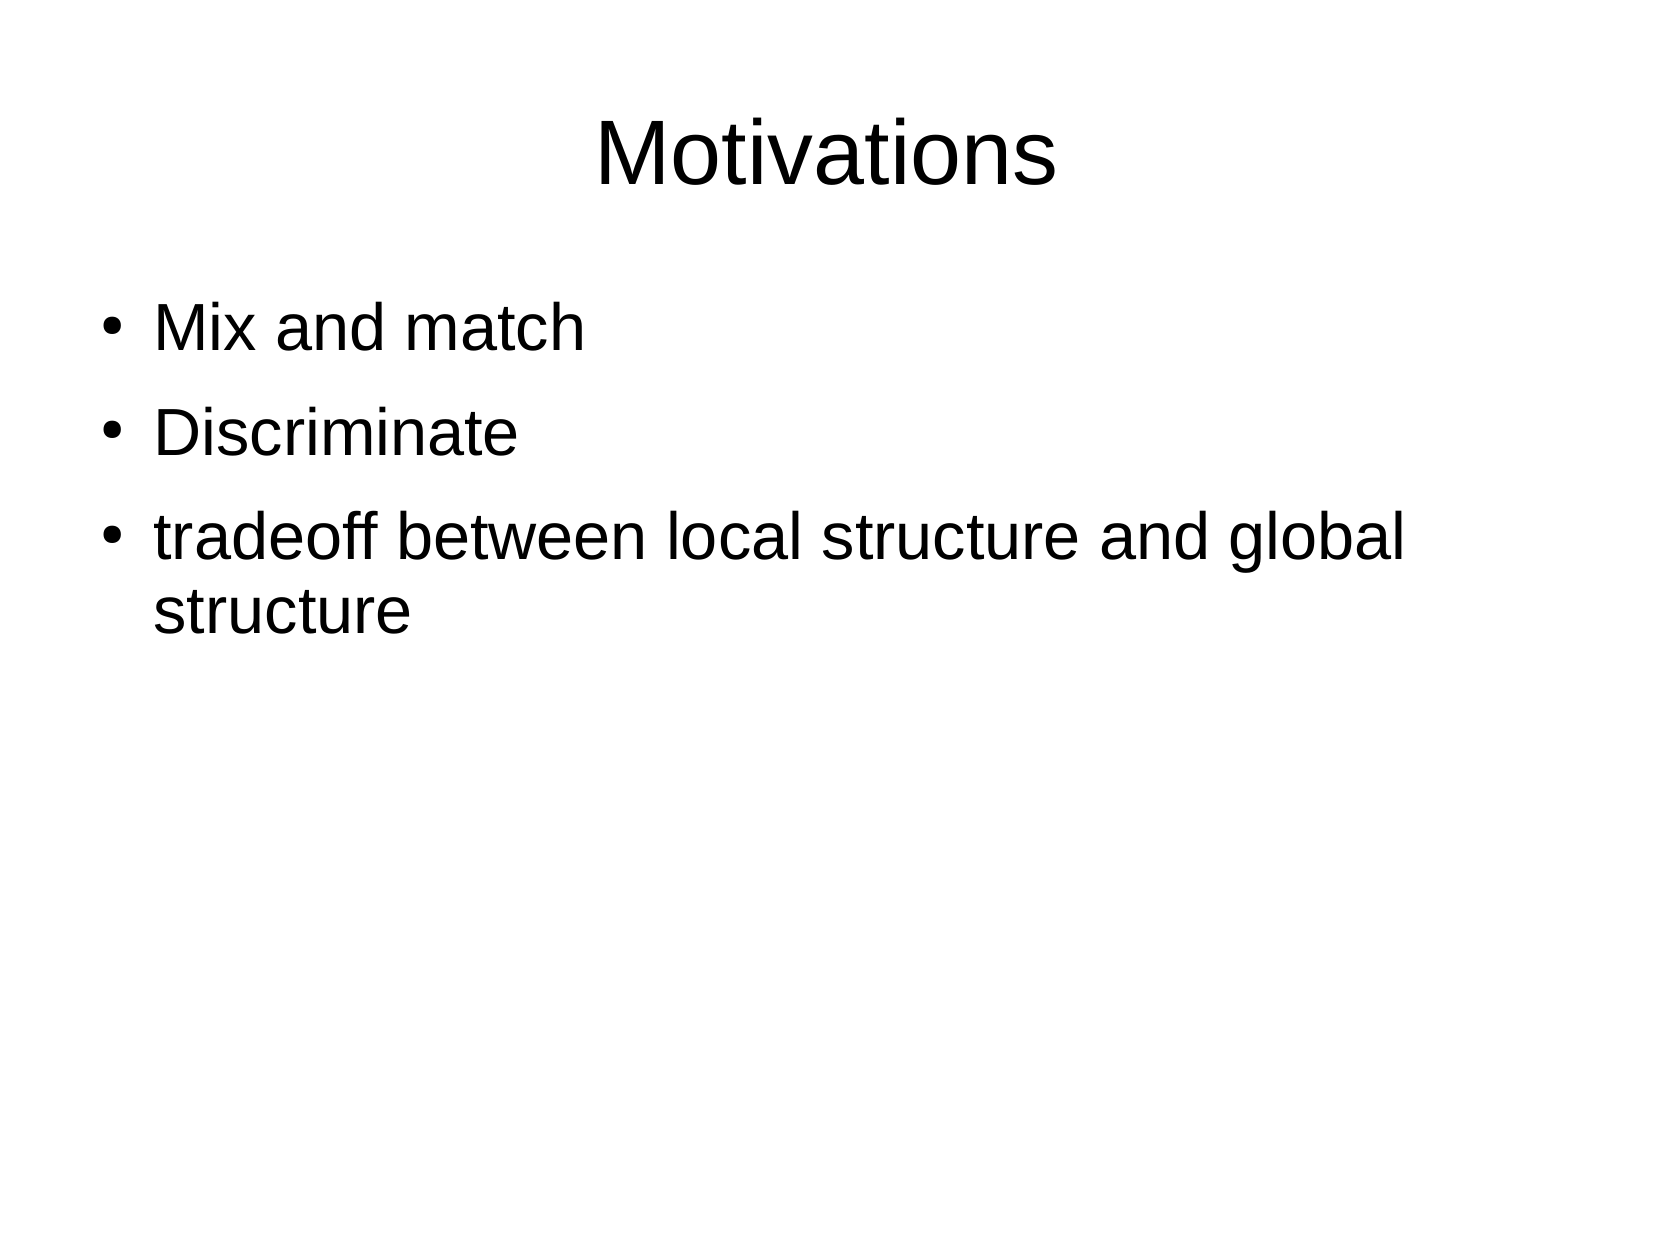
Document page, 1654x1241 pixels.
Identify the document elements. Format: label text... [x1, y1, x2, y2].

title Motivations [82, 49, 1571, 257]
list Mix and match Discriminate tradeoff between local structure and global structure [82, 290, 1538, 1010]
